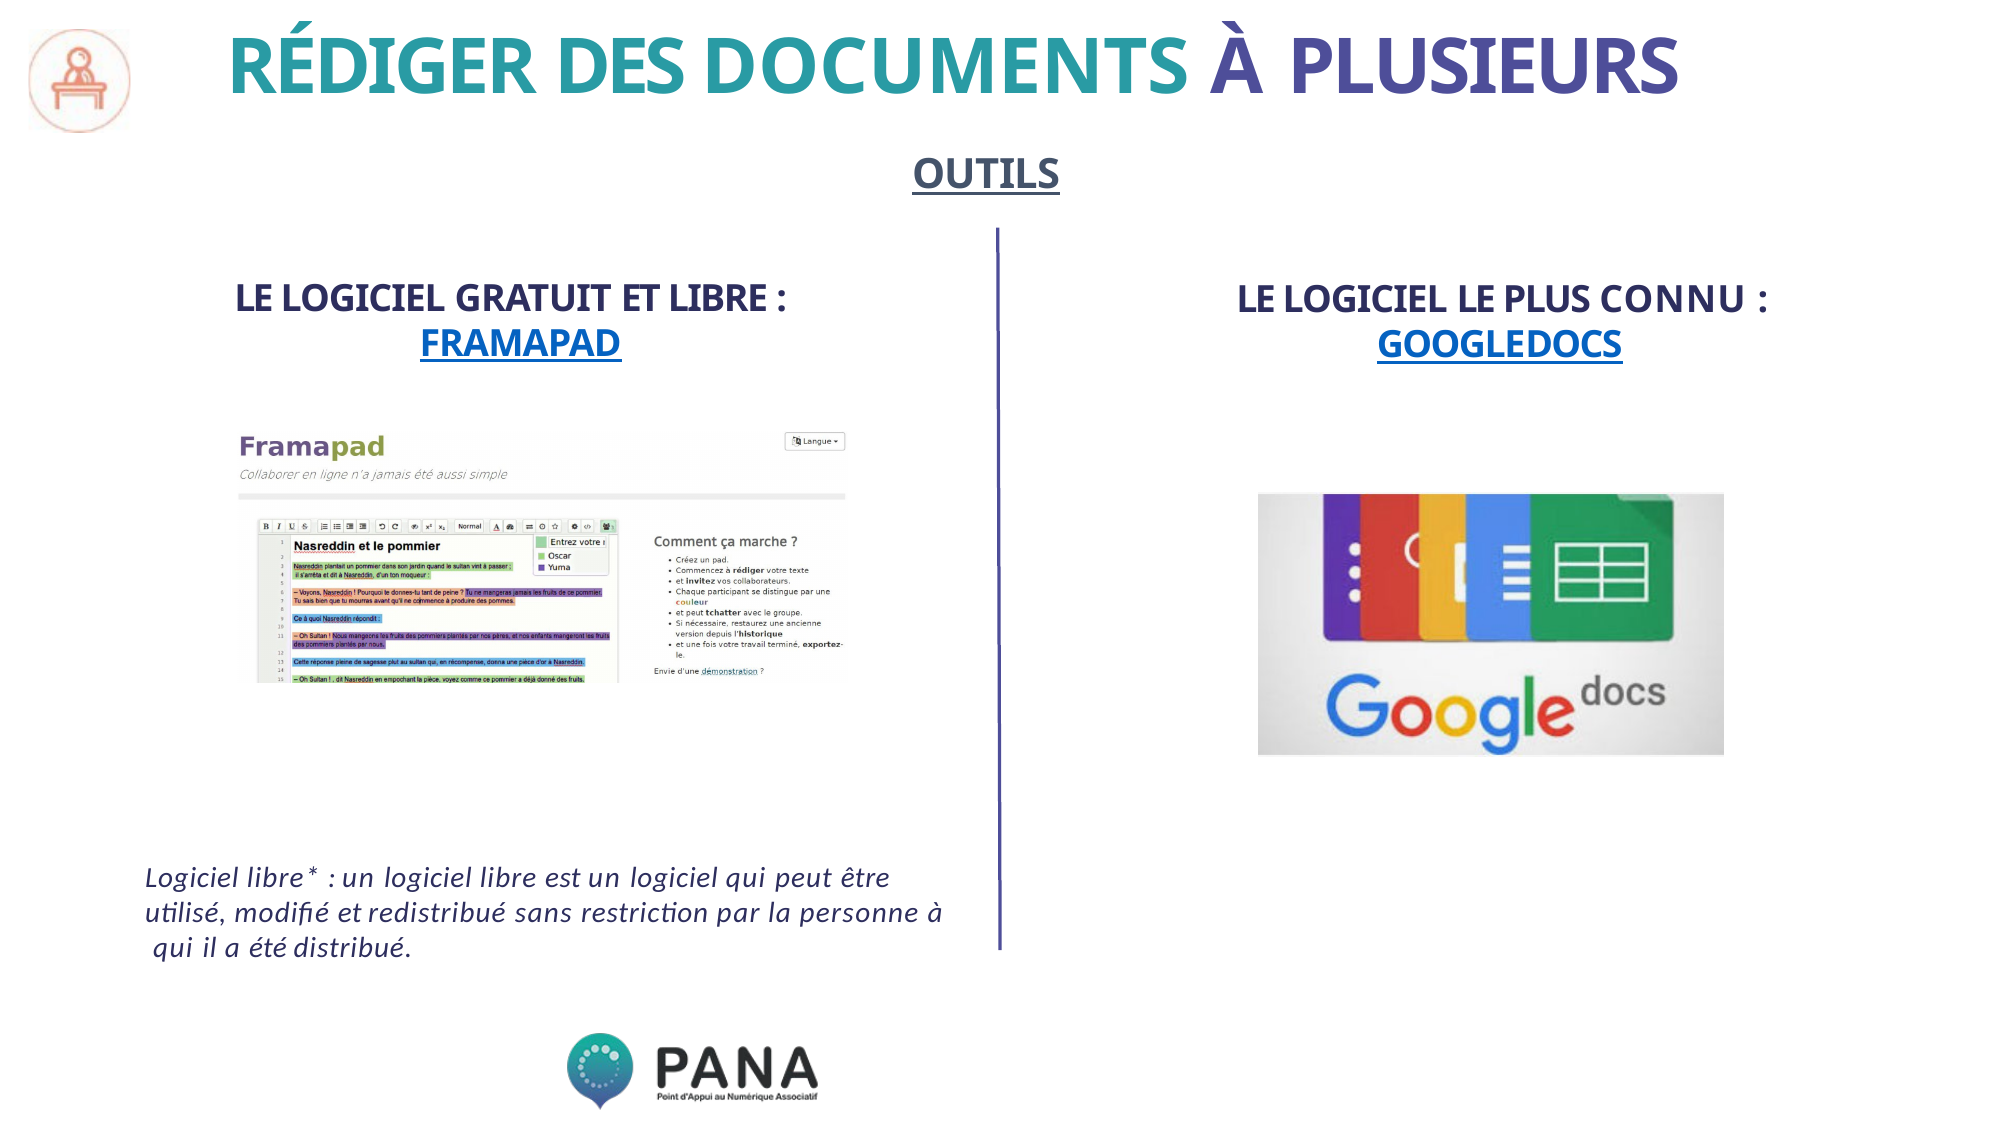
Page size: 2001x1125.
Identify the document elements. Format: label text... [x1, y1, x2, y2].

text_box [237, 431, 847, 683]
text_box LE LOGICIEL LE PLUS CONNU : GOOGLE DOCS [1234, 273, 1788, 367]
text_box [1258, 492, 1724, 757]
text_box LE LOGICIEL GRATUIT ET LIBRE : FRAMAPAD [232, 271, 817, 365]
title RÉDIGER DES DOCUMENTS À PLUSIEURS [224, 13, 1749, 111]
text_box OUTILS [910, 144, 1064, 198]
text_box Logiciel libre* : un logiciel libre est un logiciel qui peut être utilisé, modifié et redistribué sans restriction par la personne à qui il a été distribué. [143, 856, 950, 965]
text_box [29, 30, 130, 133]
